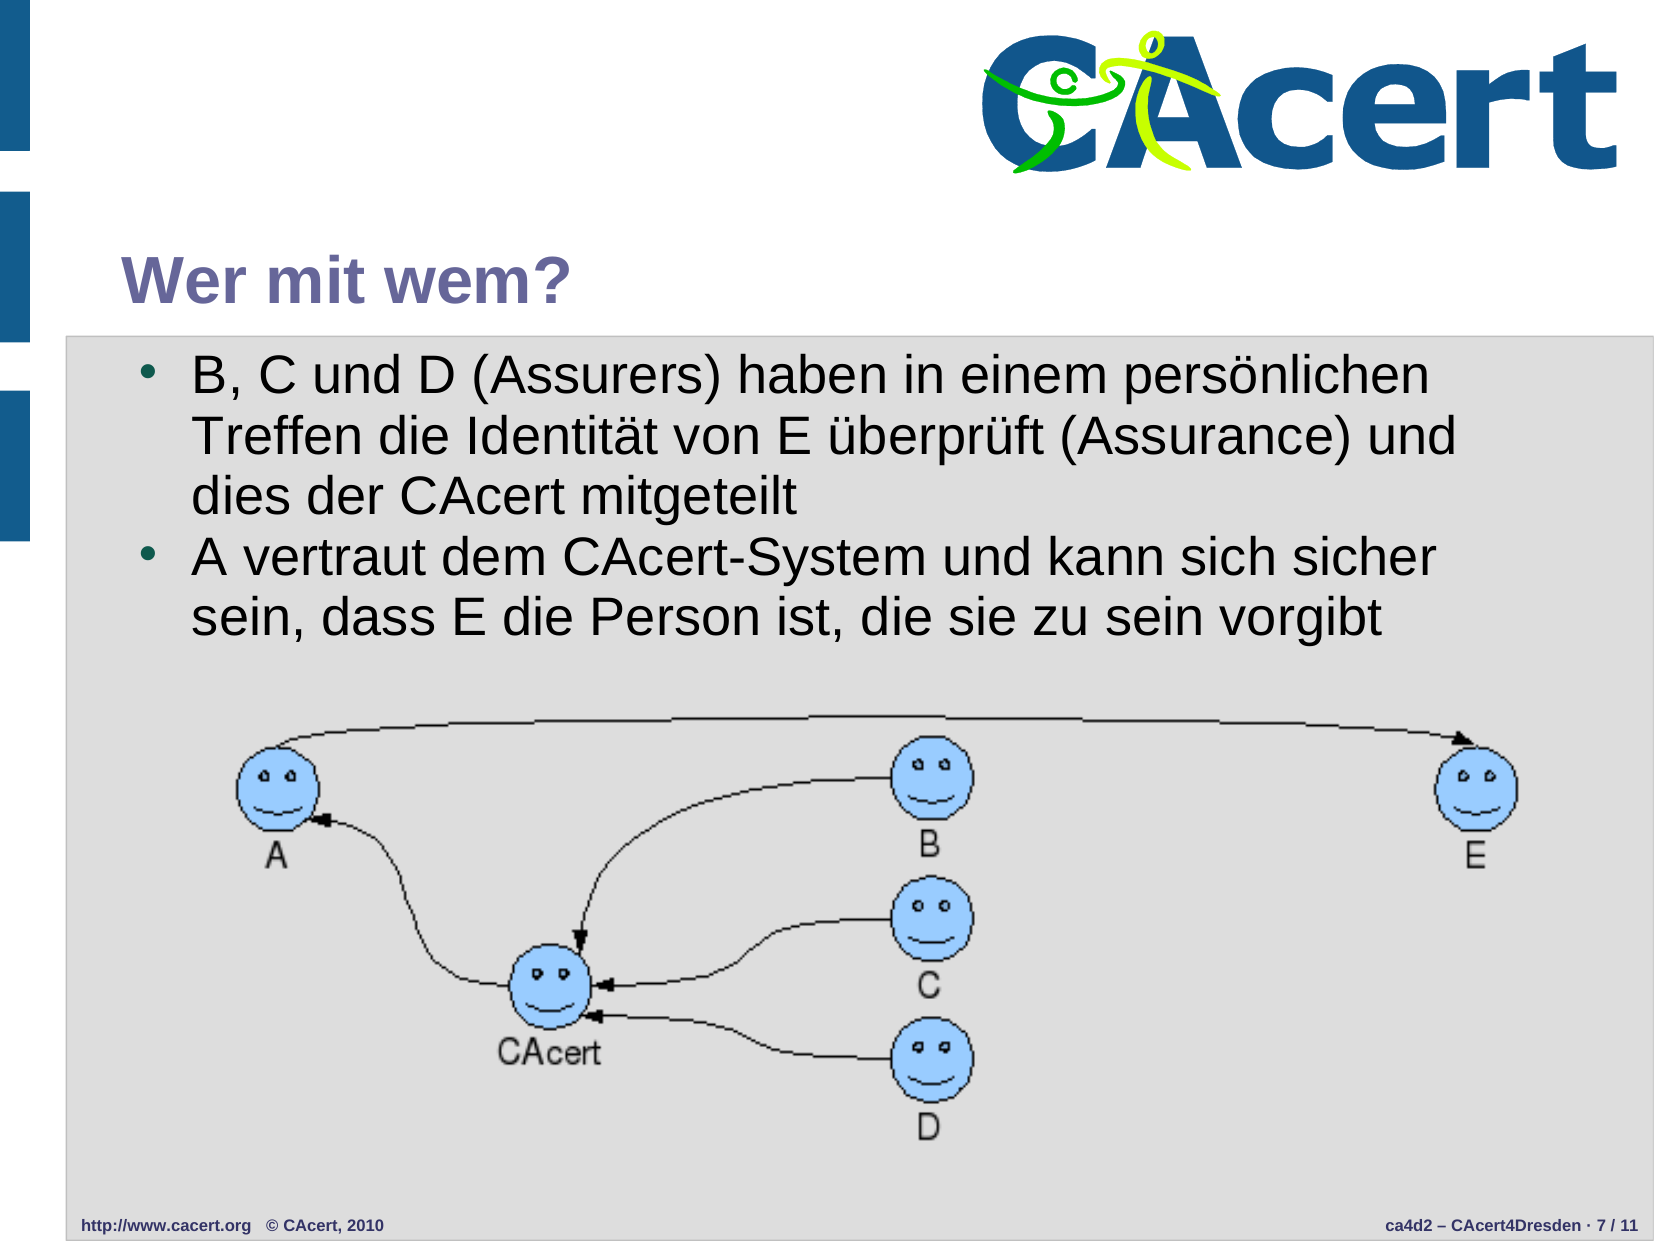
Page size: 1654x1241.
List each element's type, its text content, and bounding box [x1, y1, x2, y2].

title Wer mit wem? [121, 169, 1534, 323]
picture [177, 709, 1565, 1152]
list B, C und D (Assurers) haben in einem persönlichen Treffen die Identität von E überprüft (Assurance) und dies der CAcert mitgeteilt A vertraut dem CAcert-System und kann sich sicher sein, dass E die Person ist, die sie zu sein vorgibt [121, 344, 1534, 1241]
